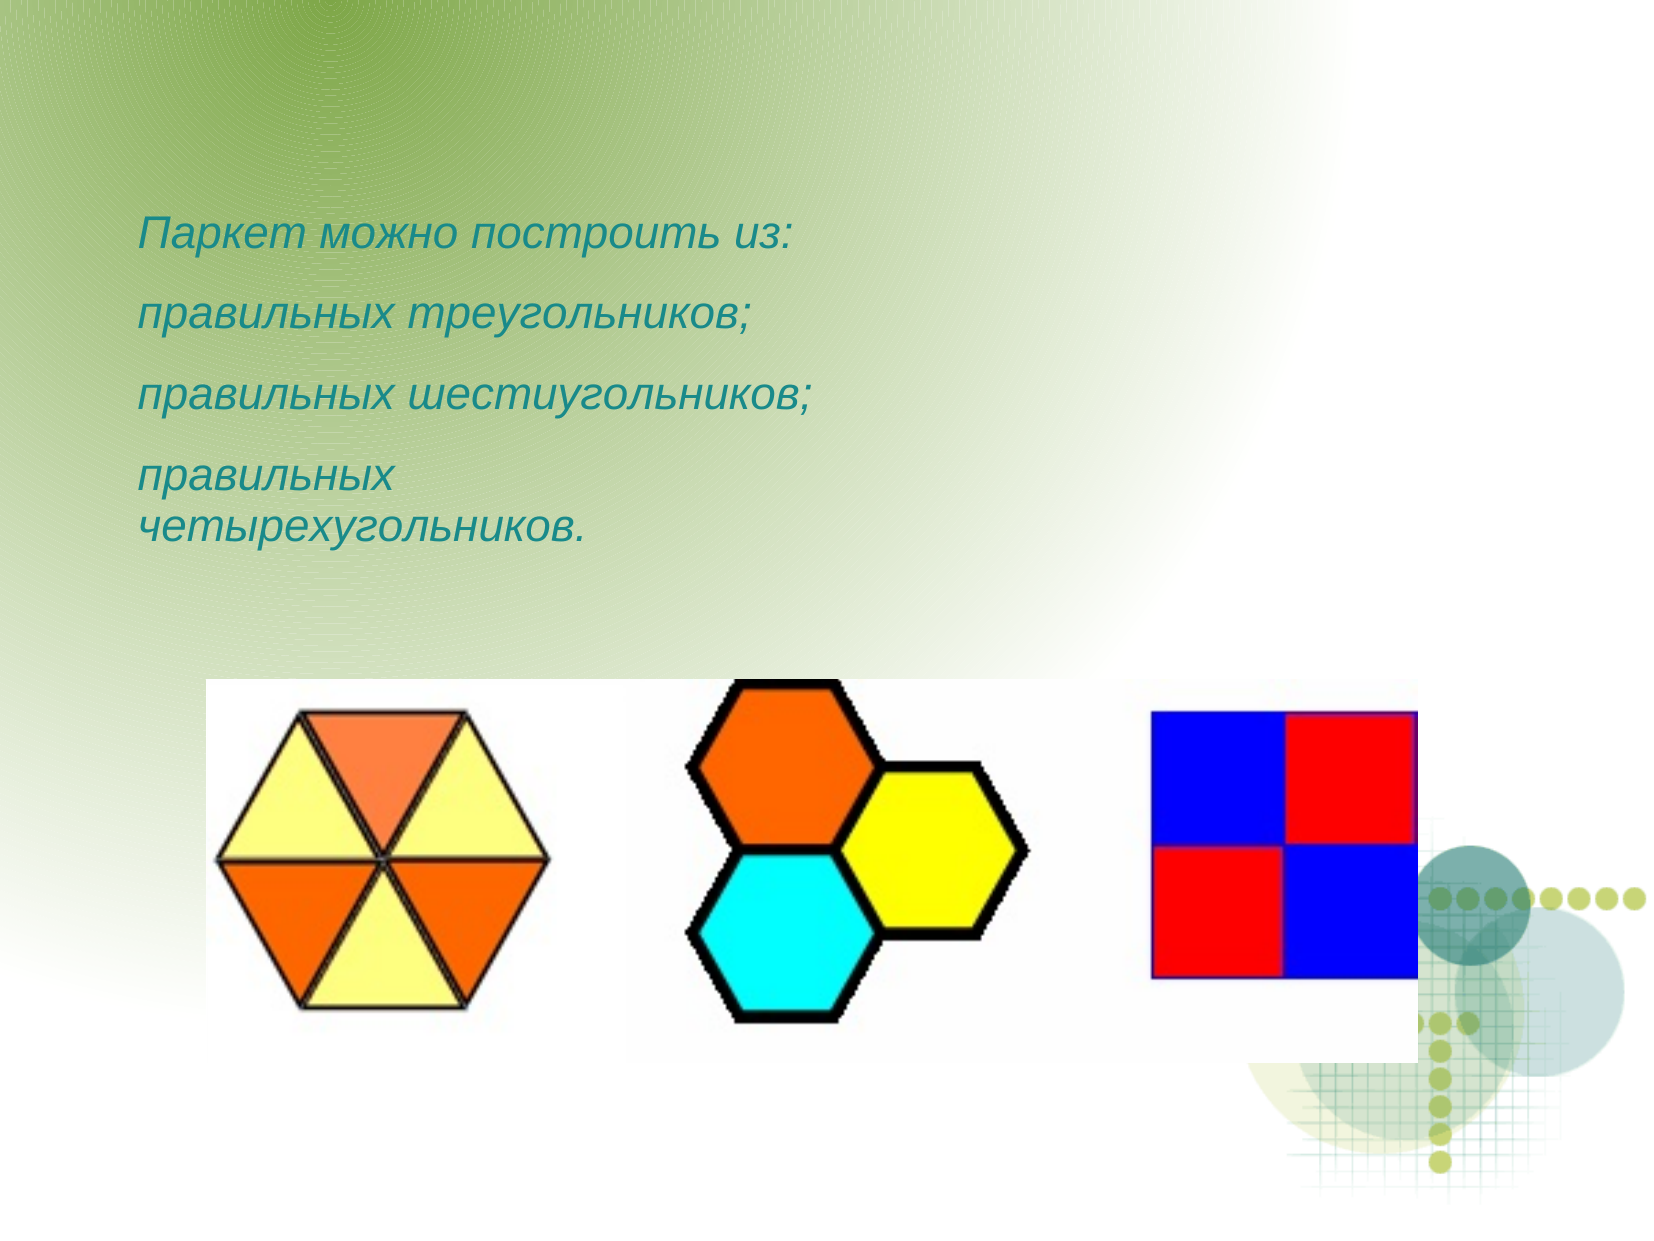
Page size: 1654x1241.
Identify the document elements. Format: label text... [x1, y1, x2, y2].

picture [206, 679, 1654, 1211]
list Паркет можно построить из: правильных треугольников; правильных шестиугольников; правильных четырехугольников. [137, 206, 827, 988]
